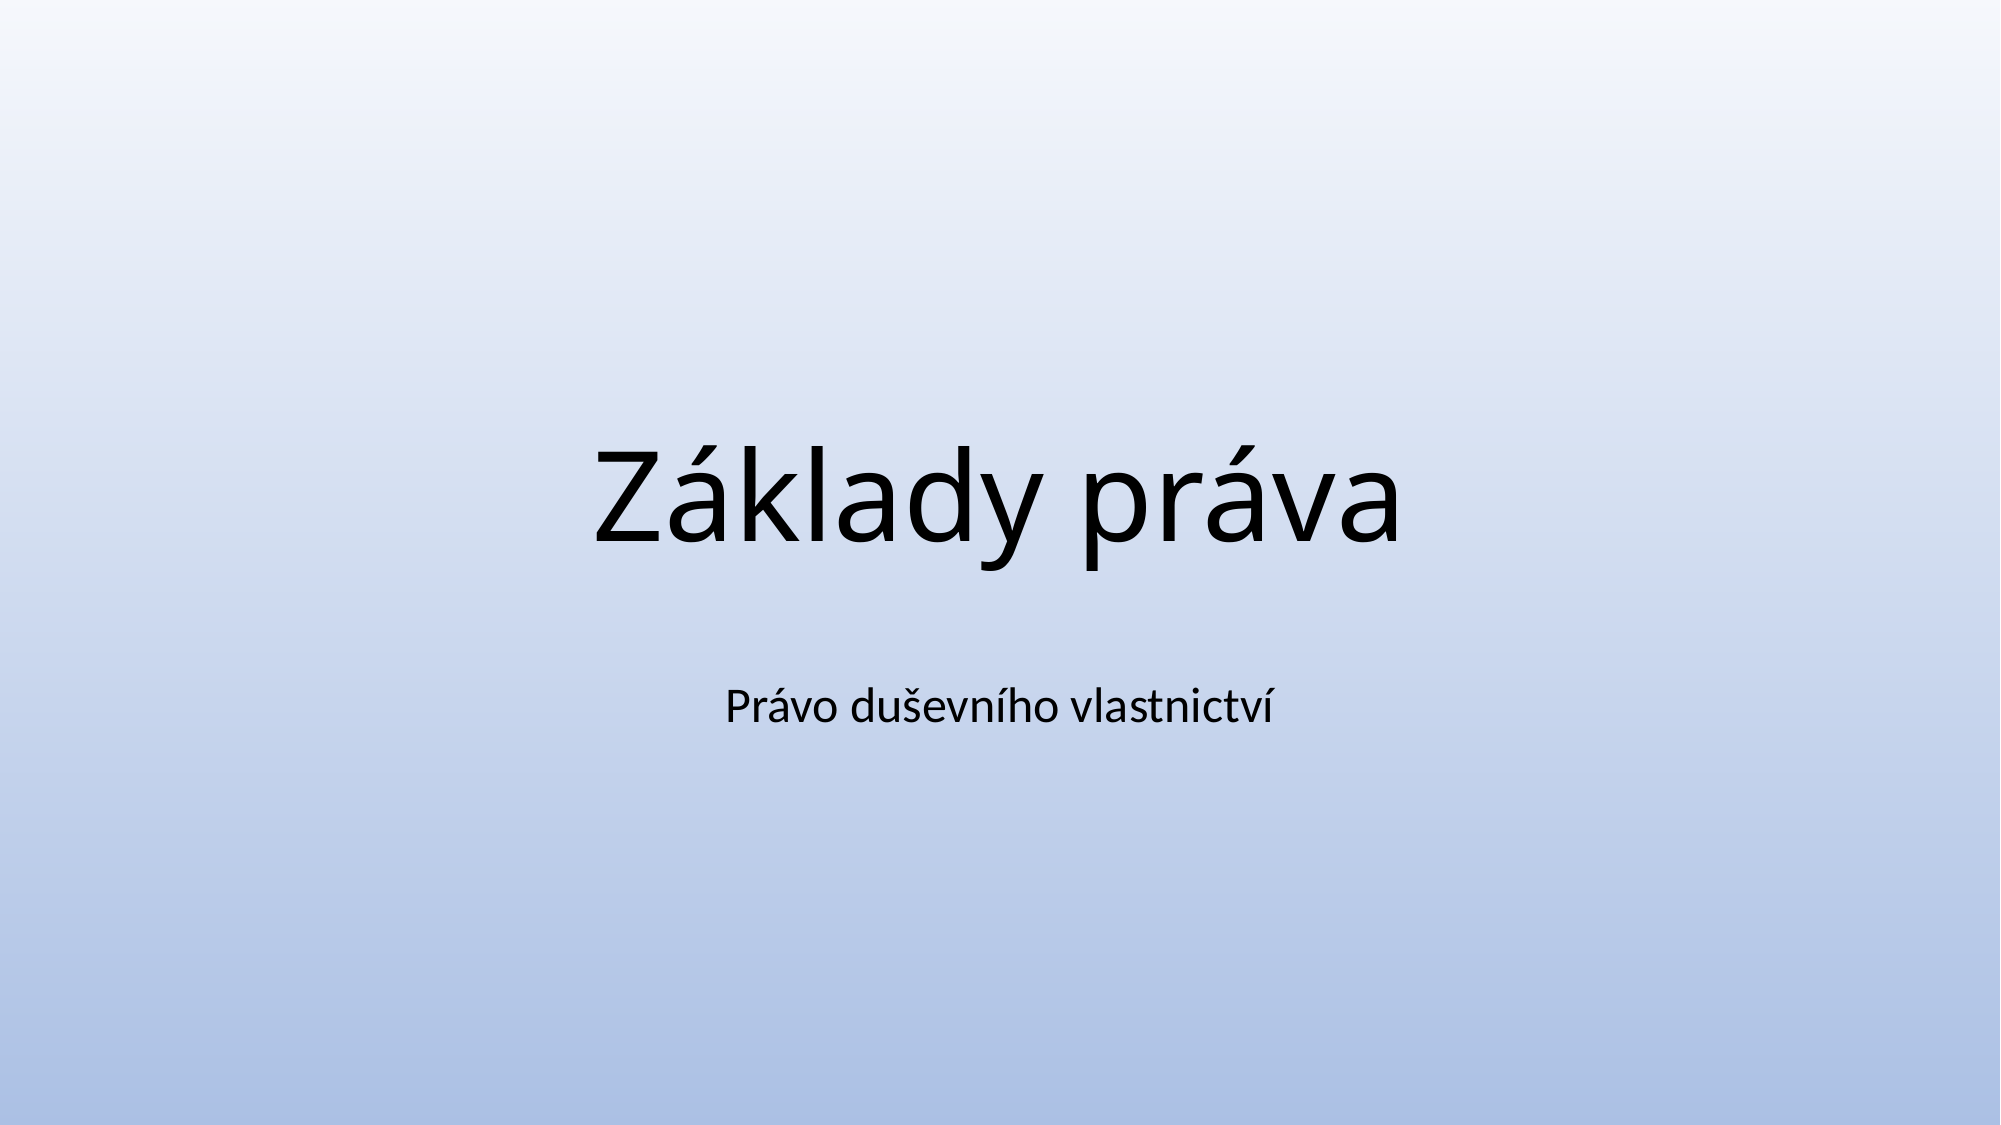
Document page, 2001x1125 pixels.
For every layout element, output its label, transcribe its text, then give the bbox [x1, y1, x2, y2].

title Základy práva [249, 184, 1750, 576]
subtitle Právo duševního vlastnictví [249, 590, 1750, 863]
